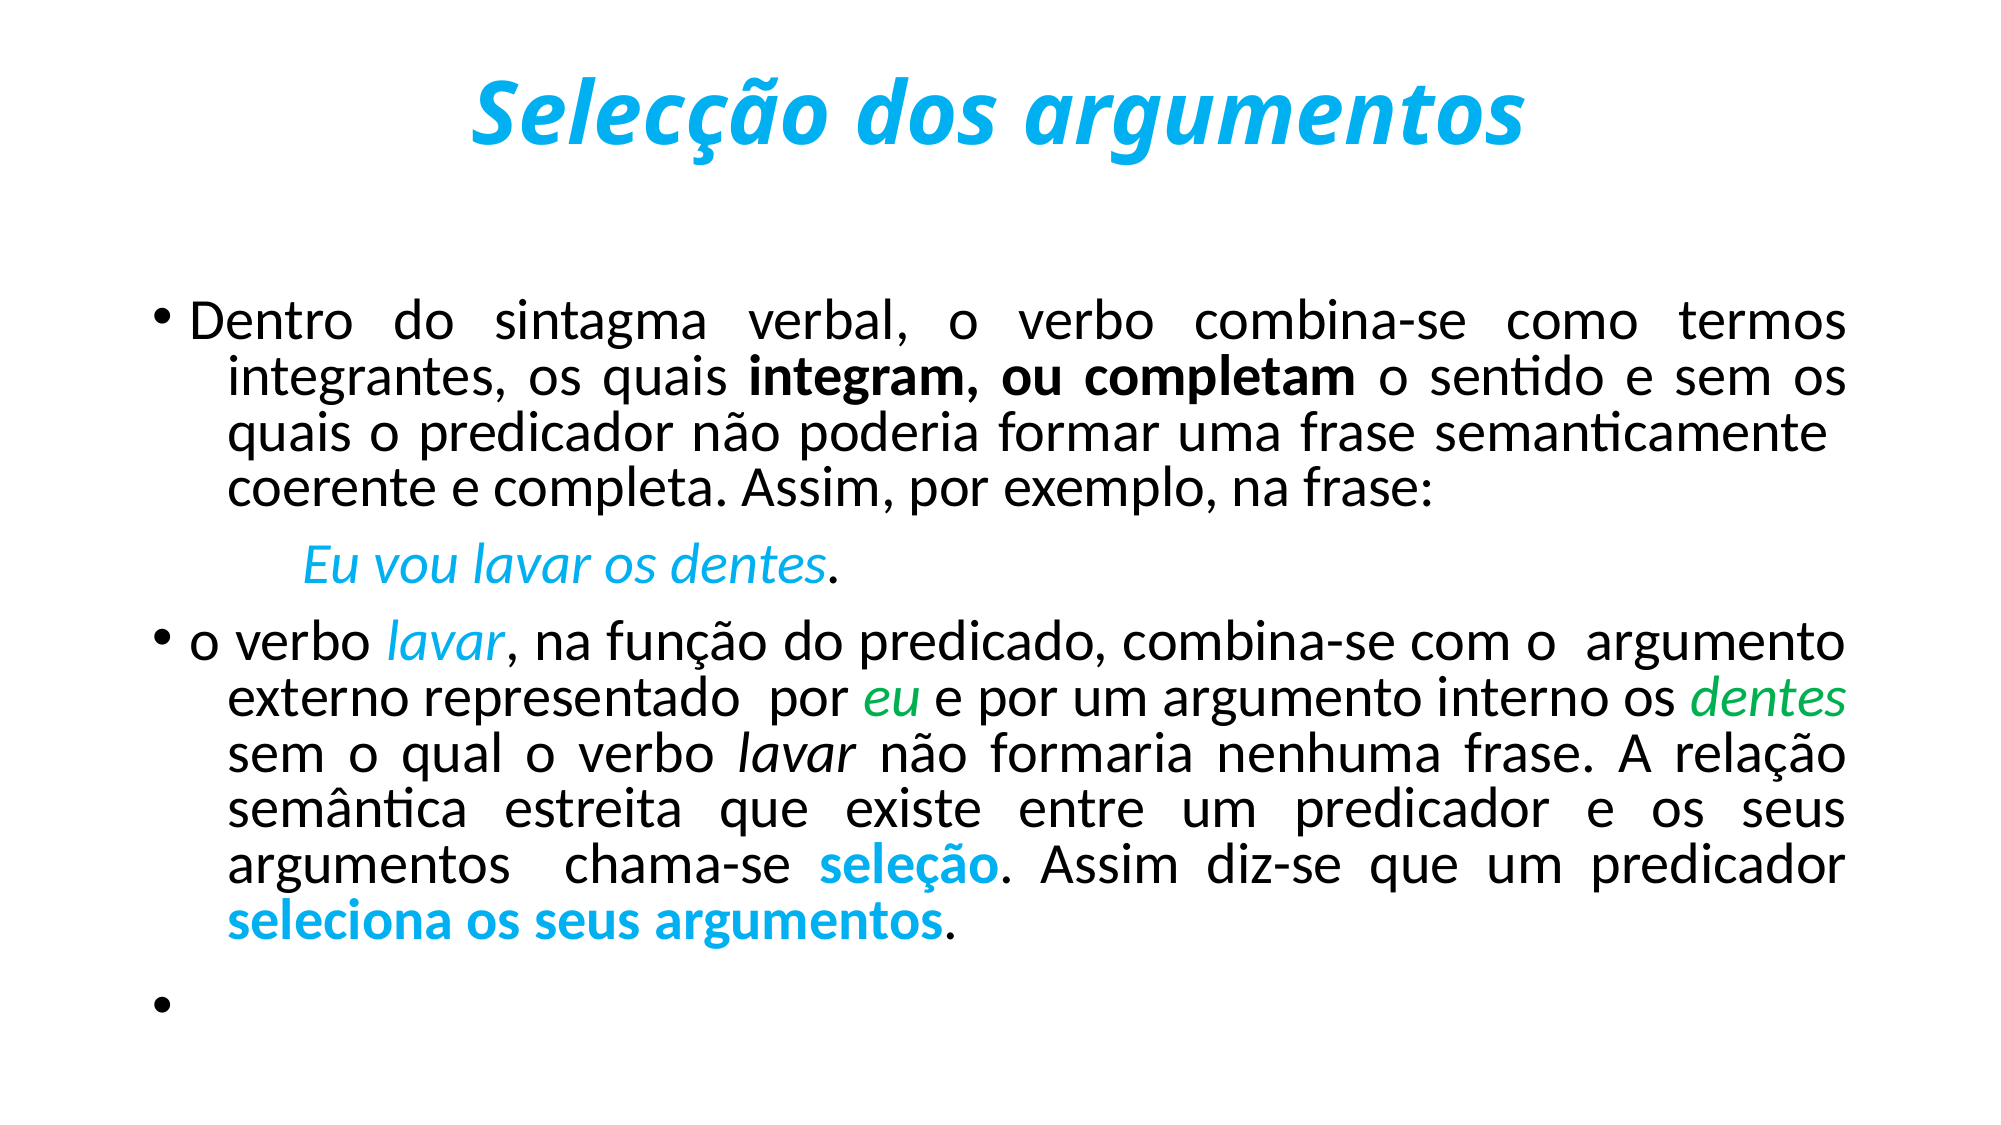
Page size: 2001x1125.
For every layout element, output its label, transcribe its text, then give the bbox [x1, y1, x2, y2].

list Dentro do sintagma verbal, o verbo combina-se como termos integrantes, os quais integram, ou completam o sentido e sem os quais o predicador não poderia formar uma frase semanticamente coerente e completa. Assim, por exemplo, na frase: Eu vou lavar os dentes. o verbo lavar, na função do predicado, combina-se com o argumento externo representado por eu e por um argumento interno os dentes sem o qual o verbo lavar não formaria nenhuma frase. A relação semântica estreita que existe entre um predicador e os seus argumentos chama-se seleção. Assim diz-se que um predicador seleciona os seus argumentos. [137, 287, 1863, 1001]
title Selecção dos argumentos [137, 59, 1863, 278]
